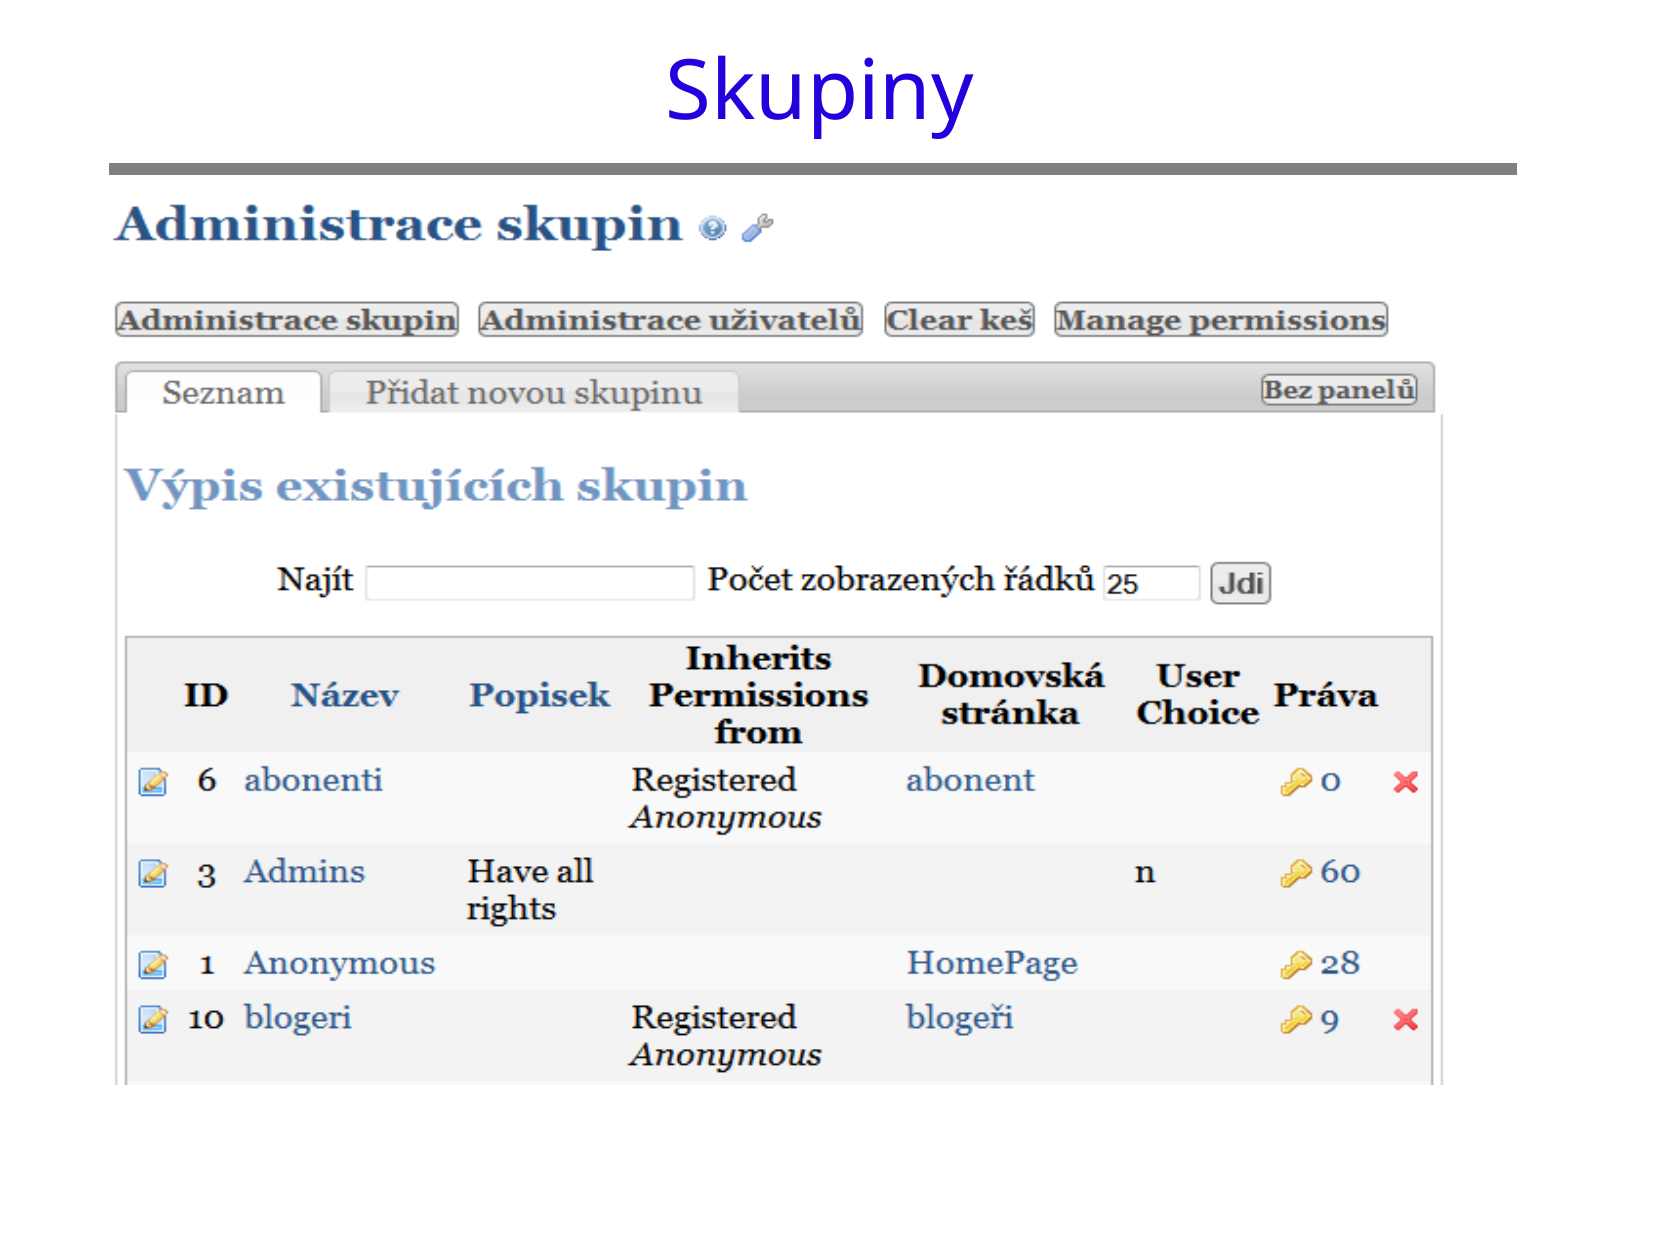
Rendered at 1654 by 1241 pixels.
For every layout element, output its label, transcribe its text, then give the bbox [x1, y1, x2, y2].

picture [104, 200, 1459, 1086]
title Skupiny [75, 39, 1564, 135]
